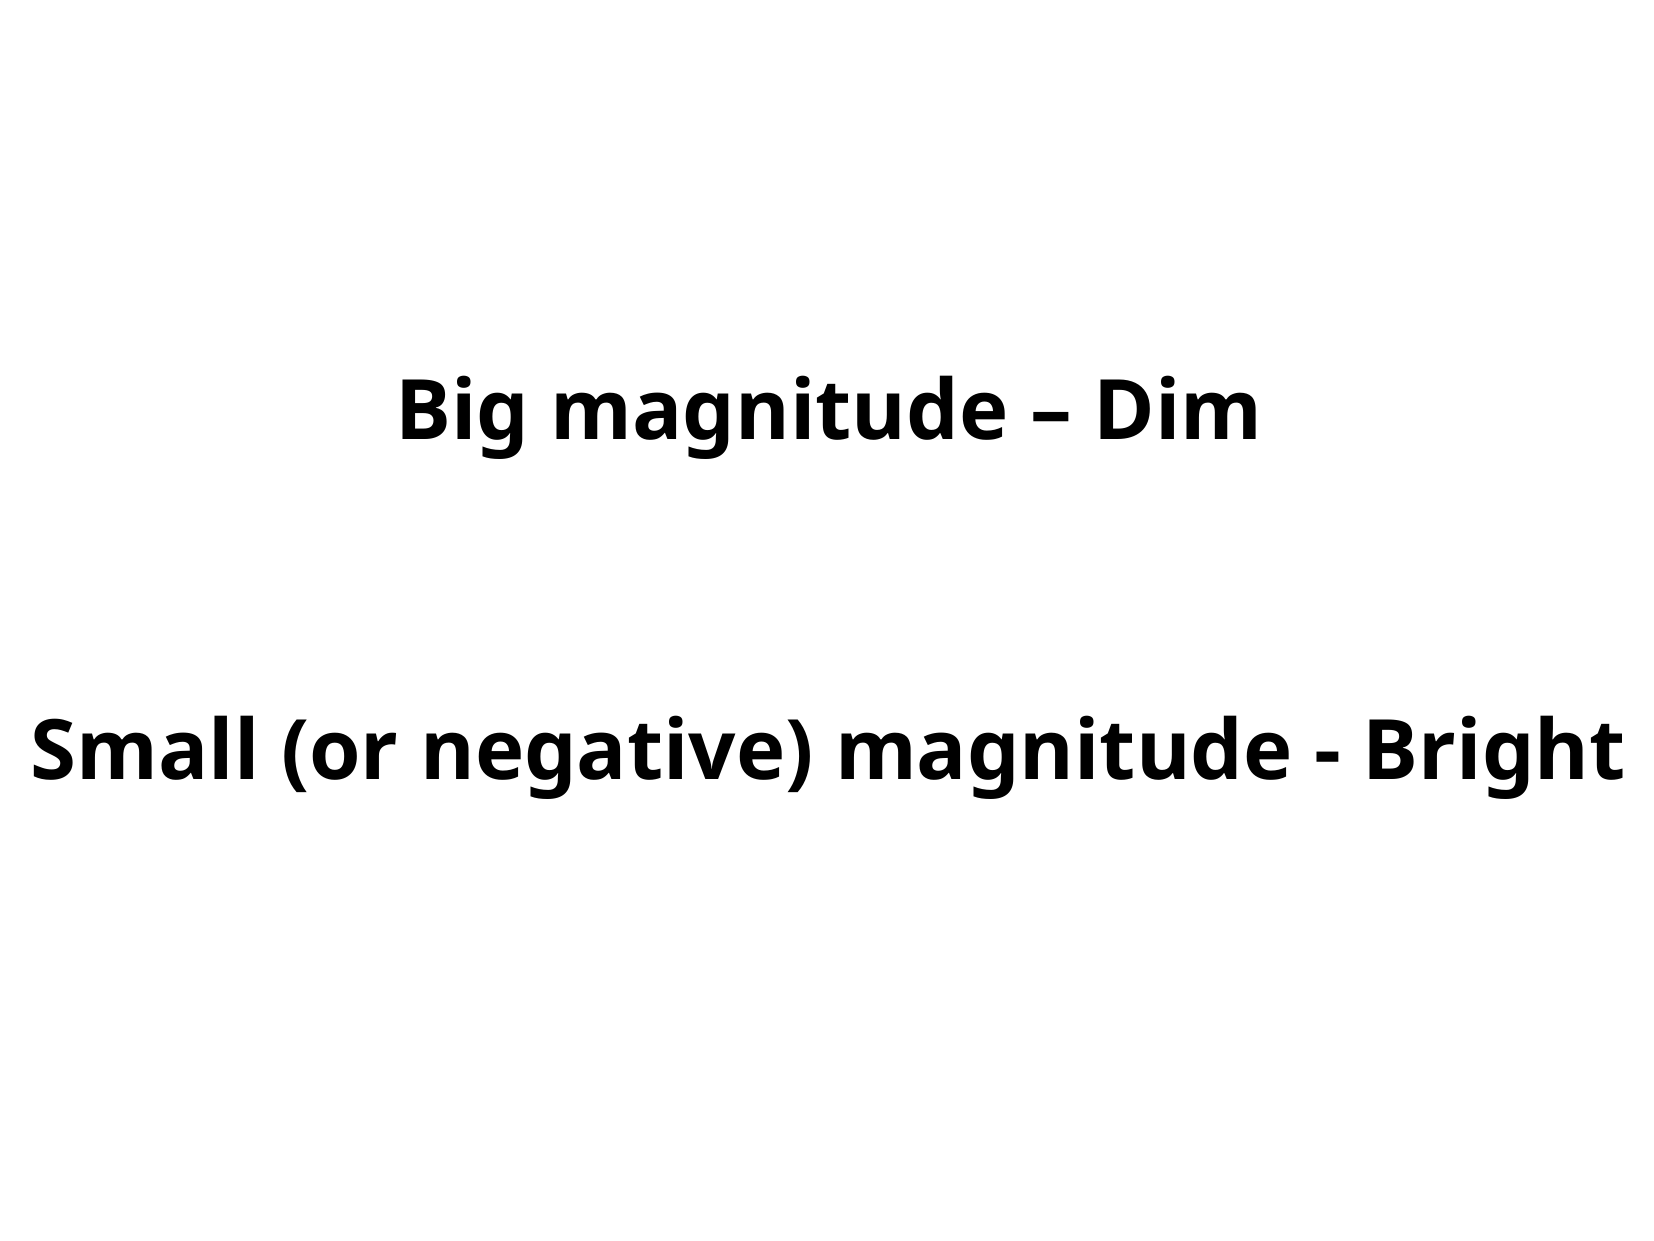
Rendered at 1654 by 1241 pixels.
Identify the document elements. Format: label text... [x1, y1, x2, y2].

text_box Big magnitude – Dim Small (or negative) magnitude - Bright [2, 342, 1654, 864]
